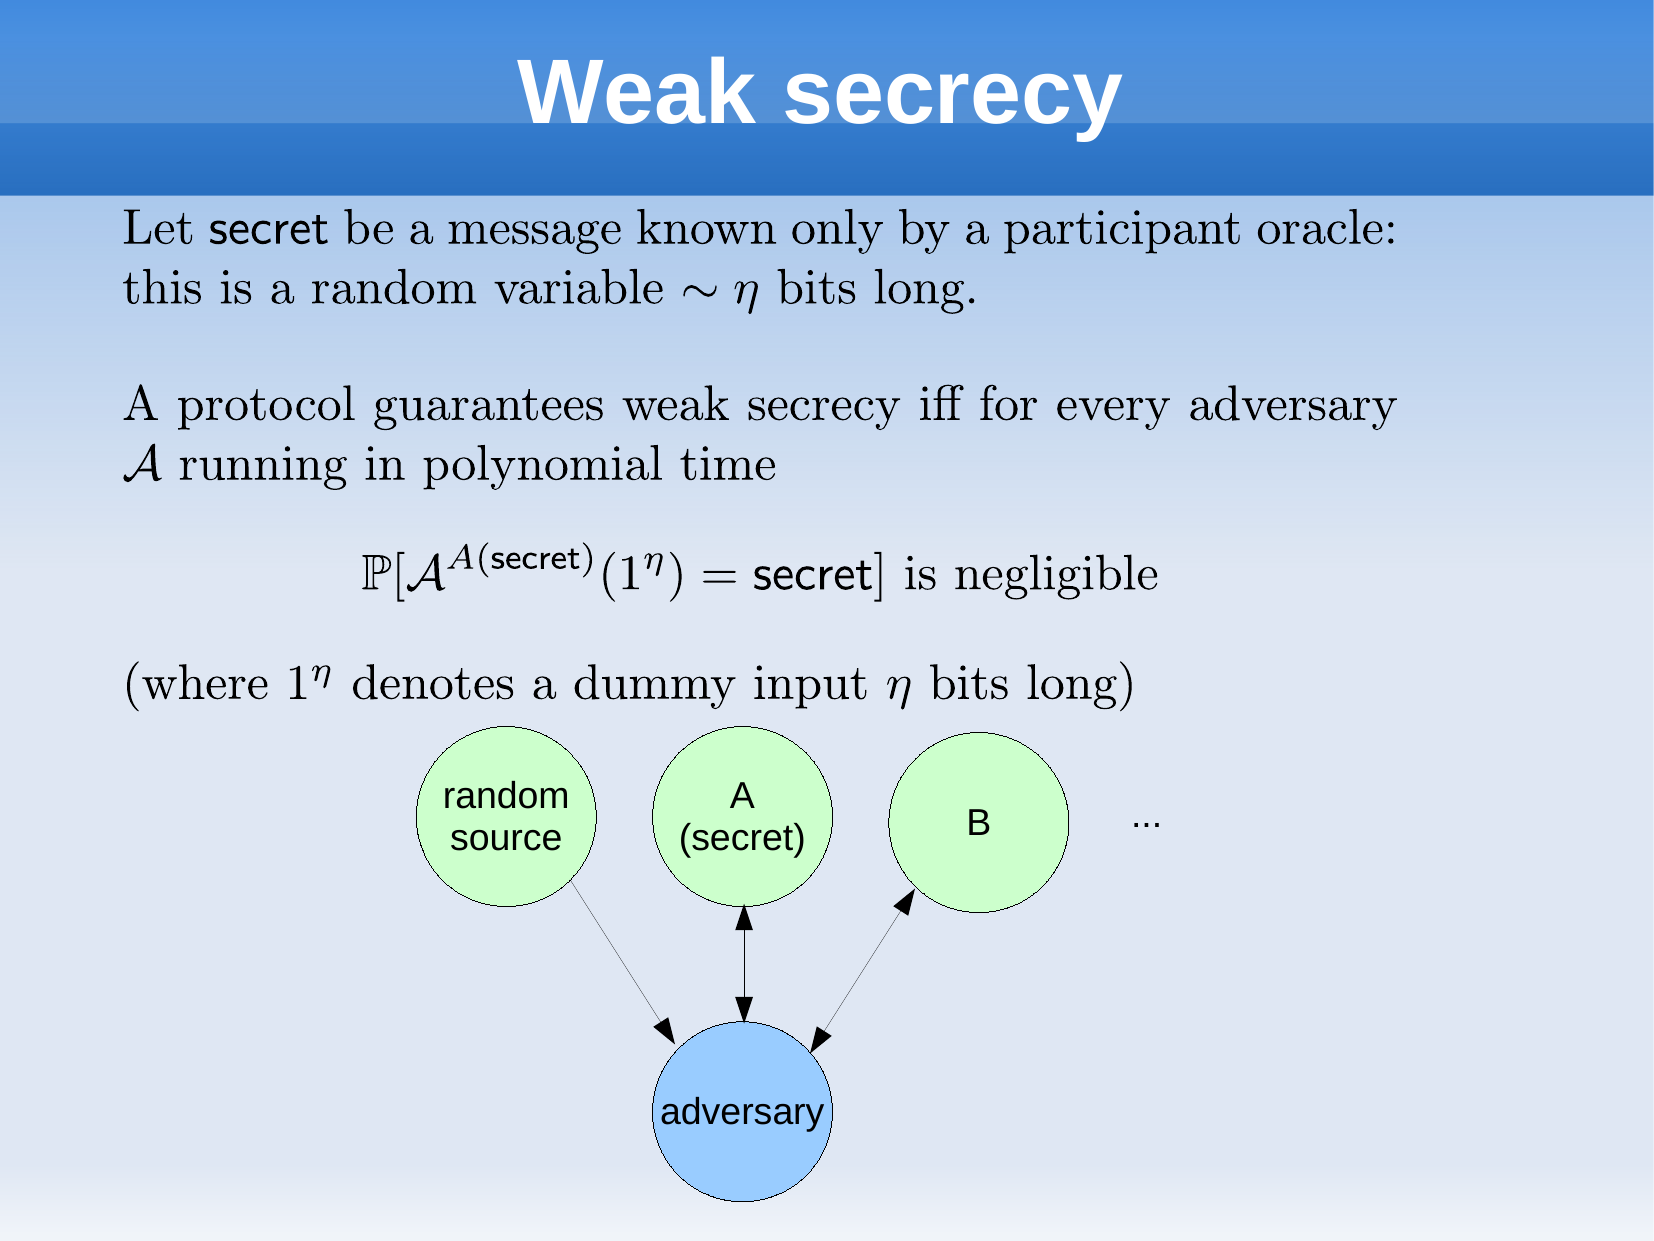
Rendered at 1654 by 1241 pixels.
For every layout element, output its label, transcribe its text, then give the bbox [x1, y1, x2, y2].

text_box B [888, 732, 1069, 913]
text_box random source [416, 726, 597, 907]
text_box ... [1116, 785, 1178, 843]
title Weak secrecy [76, 0, 1565, 188]
picture [0, 0, 1654, 1241]
text_box adversary [652, 1021, 833, 1202]
text_box [122, 208, 1399, 712]
text_box A (secret) [652, 726, 833, 907]
